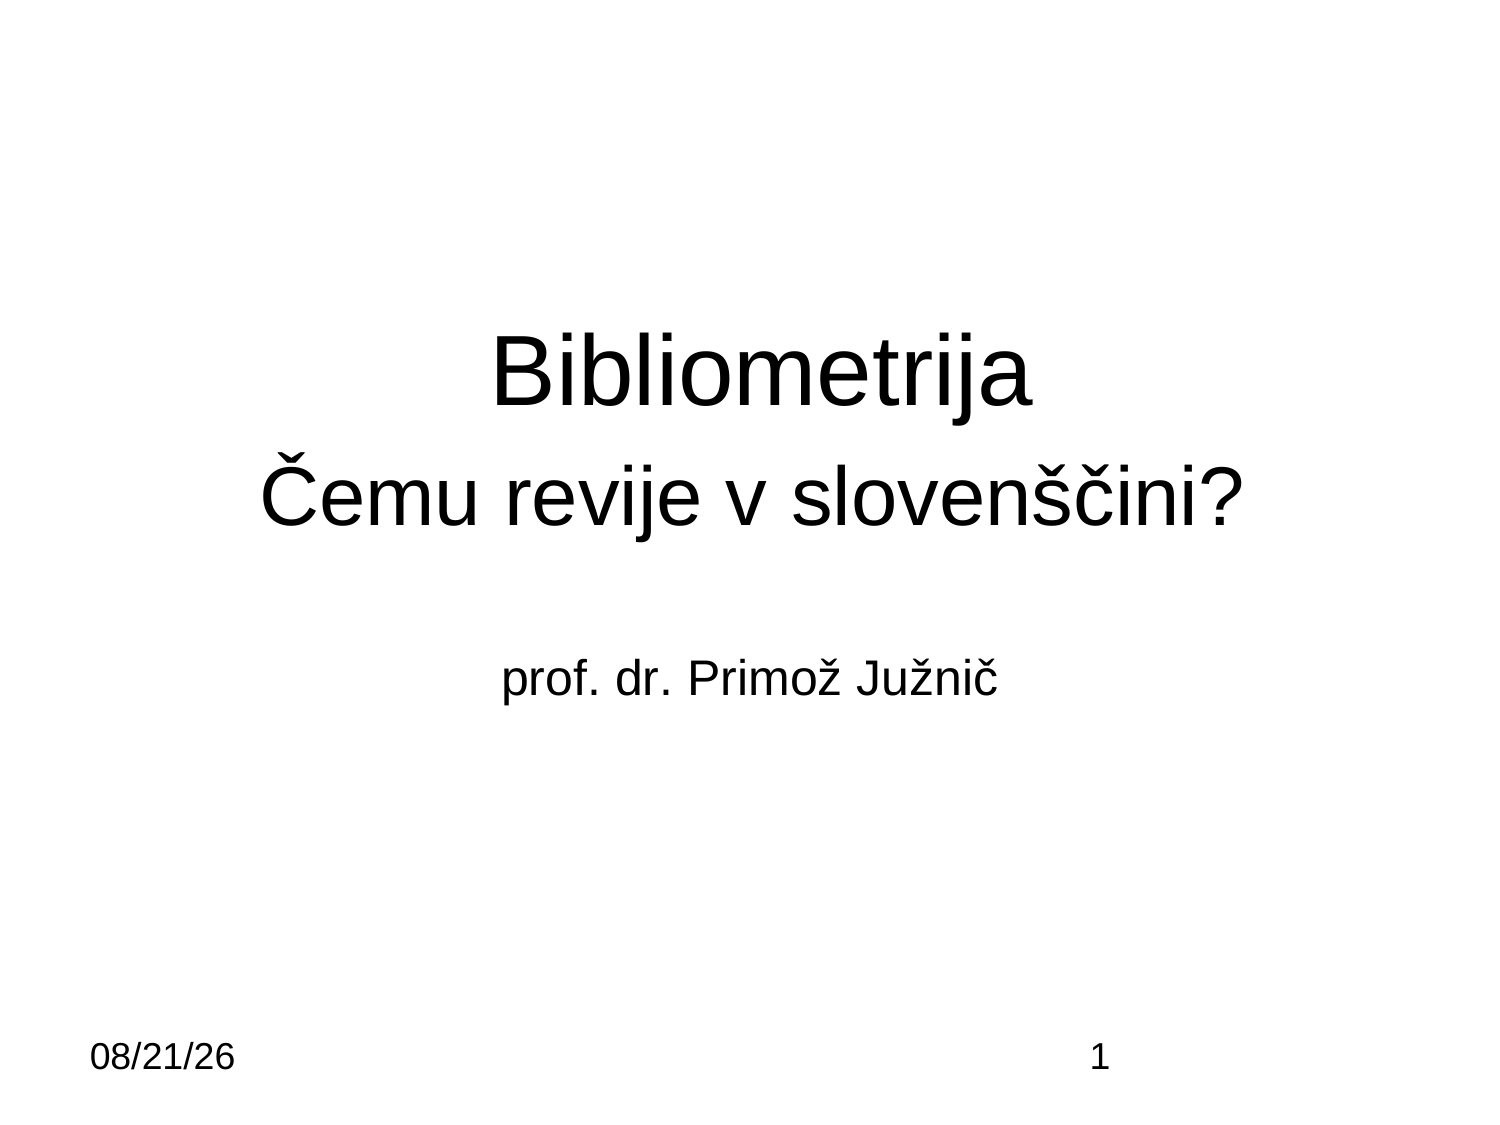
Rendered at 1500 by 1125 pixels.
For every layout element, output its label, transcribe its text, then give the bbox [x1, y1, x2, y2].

title Bibliometrija Čemu revije v slovenščini? [112, 297, 1388, 643]
subtitle prof. dr. Primož Južnič [225, 637, 1276, 926]
